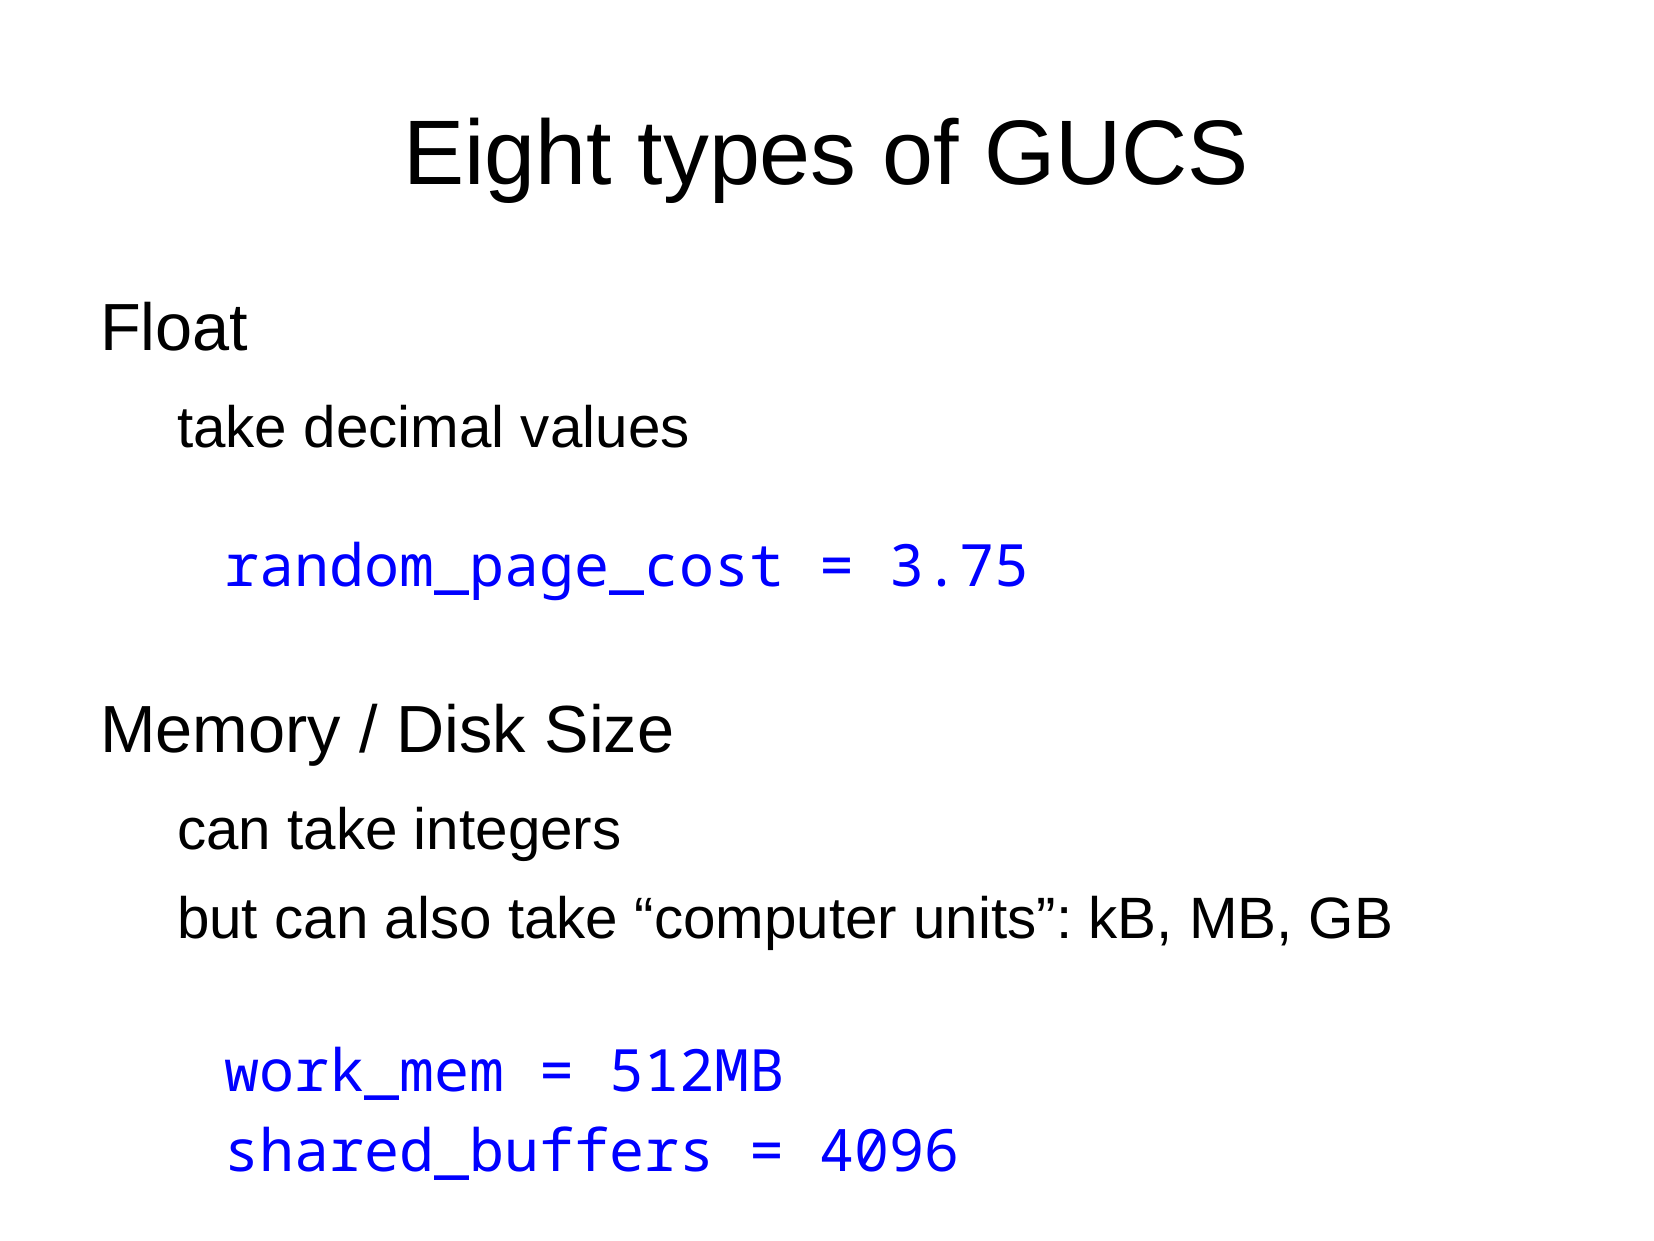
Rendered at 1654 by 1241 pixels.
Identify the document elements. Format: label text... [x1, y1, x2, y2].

list Float take decimal values random_page_cost = 3.75 Memory / Disk Size can take integers but can also take “computer units”: kB, MB, GB work_mem = 512MB shared_buffers = 4096 [82, 290, 1571, 1107]
title Eight types of GUCS [82, 49, 1571, 257]
